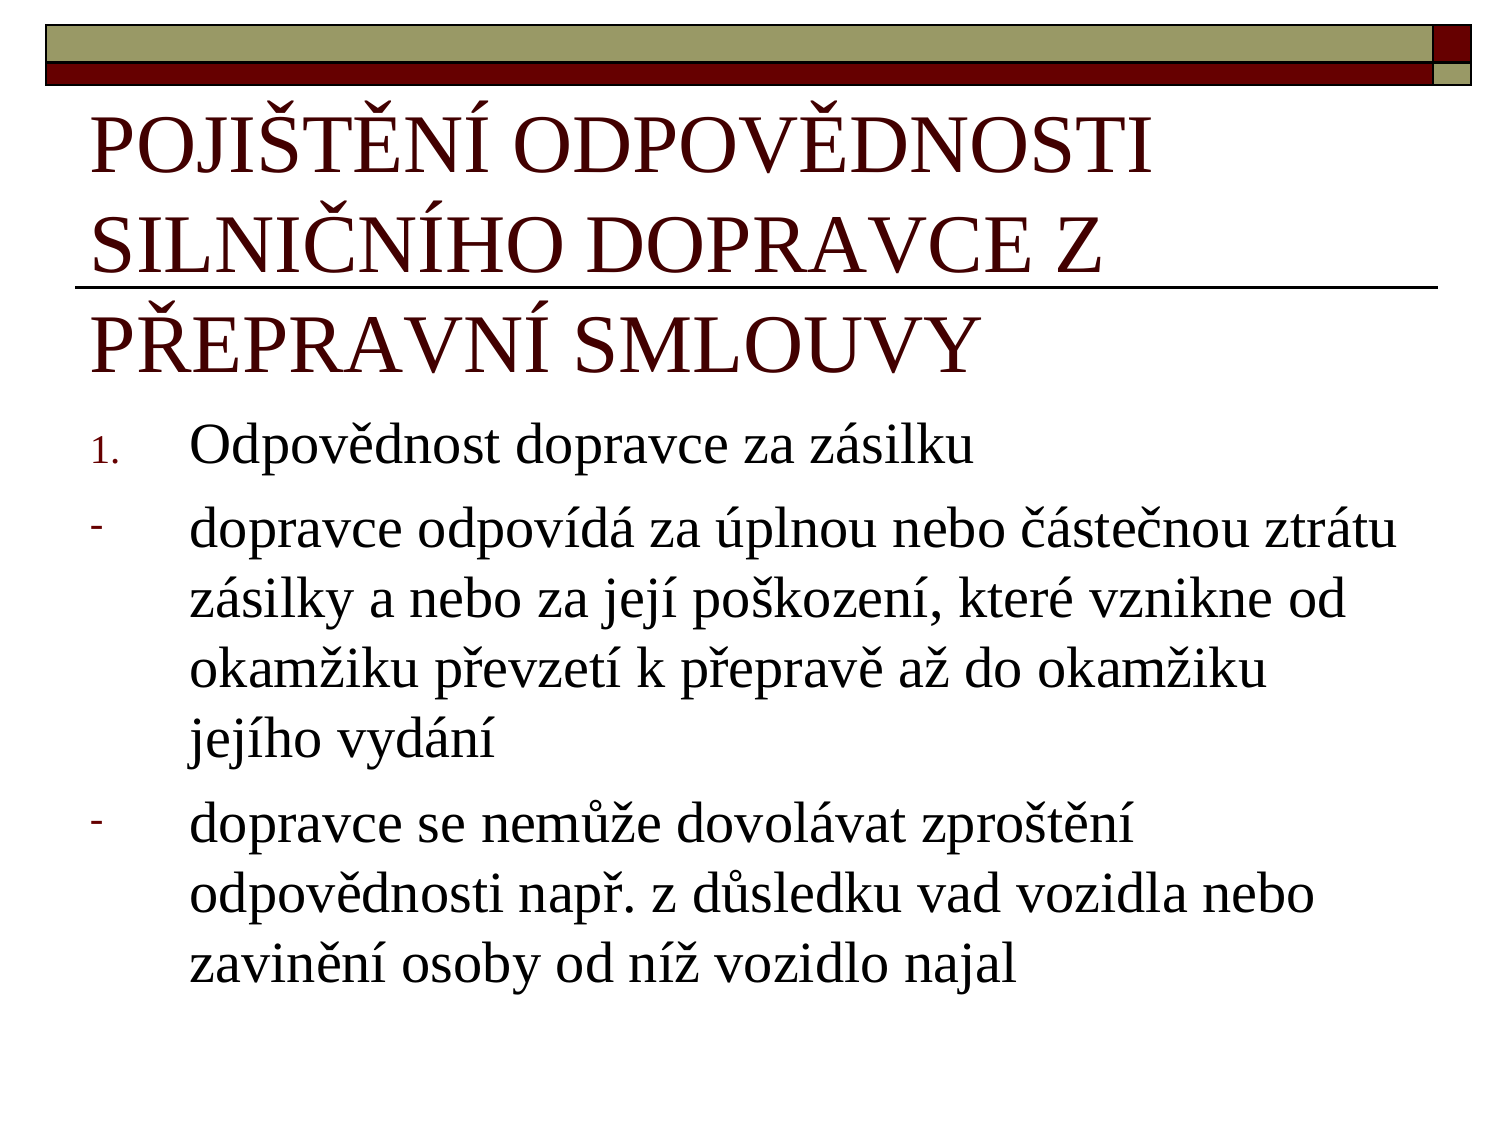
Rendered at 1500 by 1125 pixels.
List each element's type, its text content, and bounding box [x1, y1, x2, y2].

title POJIŠTĚNÍ ODPOVĚDNOSTI SILNIČNÍHO DOPRAVCE Z PŘEPRAVNÍ SMLOUVY [75, 81, 1426, 397]
list Odpovědnost dopravce za zásilku dopravce odpovídá za úplnou nebo částečnou ztrátu zásilky a nebo za její poškození, které vznikne od okamžiku převzetí k přepravě až do okamžiku jejího vydání dopravce se nemůže dovolávat zproštění odpovědnosti např. z důsledku vad vozidla nebo zavinění osoby od níž vozidlo najal [75, 397, 1426, 1006]
